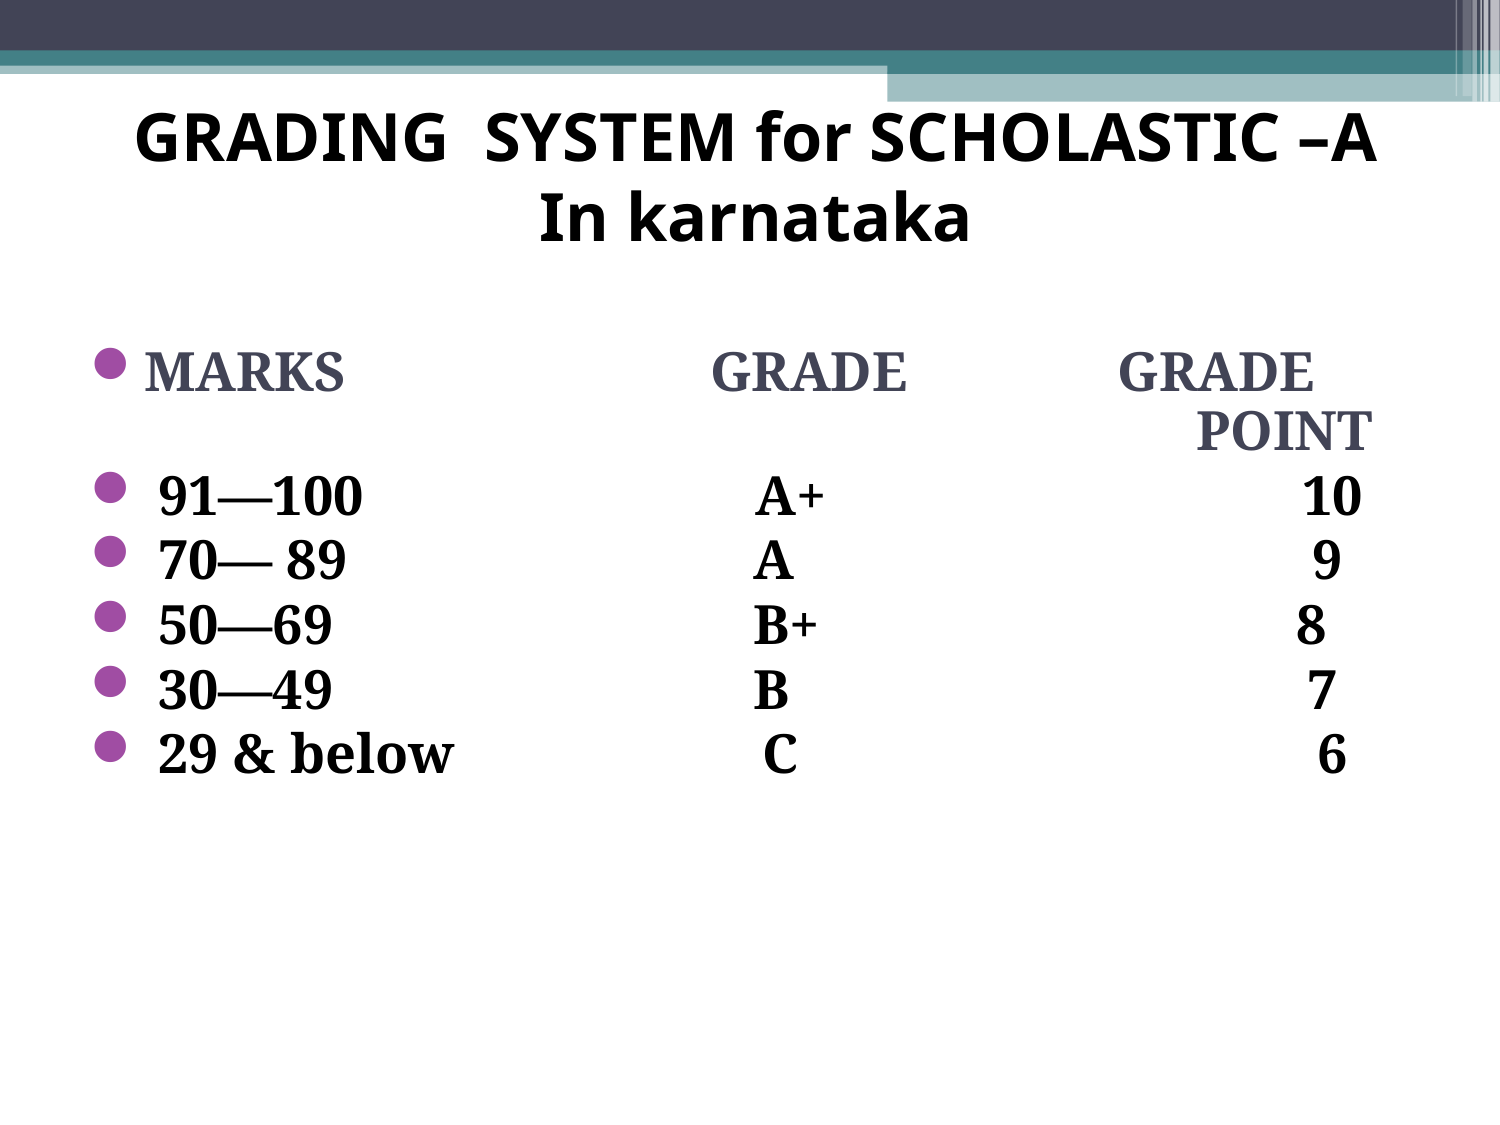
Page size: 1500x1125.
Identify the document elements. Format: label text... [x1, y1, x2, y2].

title GRADING SYSTEM for SCHOLASTIC –A In karnataka [75, 74, 1438, 276]
list MARKS GRADE GRADE POINT 91—100 A+ 10 70— 89 A 9 50—69 B+ 8 30—49 B 7 29 & below C 6 [75, 337, 1438, 1013]
